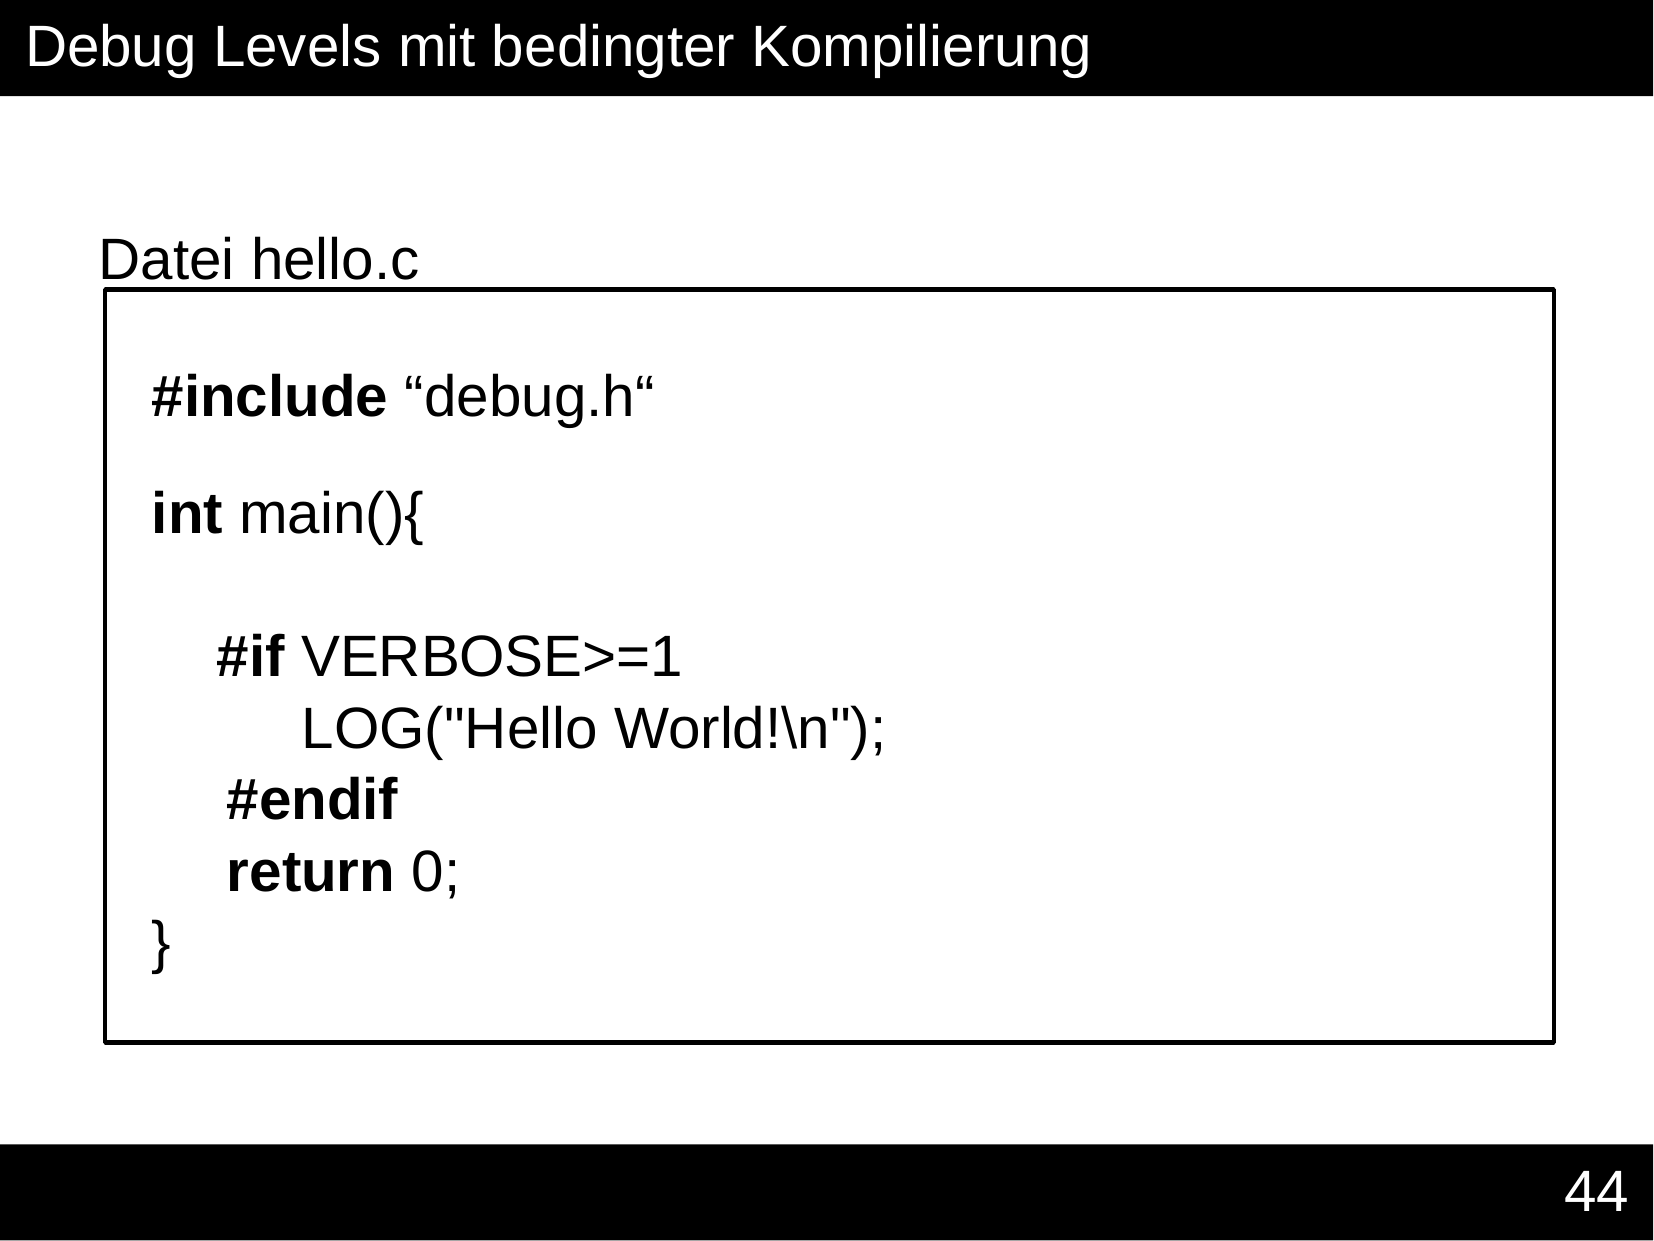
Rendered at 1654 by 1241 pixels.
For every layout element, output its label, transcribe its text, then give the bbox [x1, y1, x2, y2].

text_box Datei hello.c [83, 187, 478, 275]
text_box Debug Levels mit bedingter Kompilierung [10, 6, 1252, 94]
text_box #include “debug.h“ int main(){ #if VERBOSE>=1 LOG("Hello World!\n"); #endif return 0; } [105, 289, 1554, 1043]
